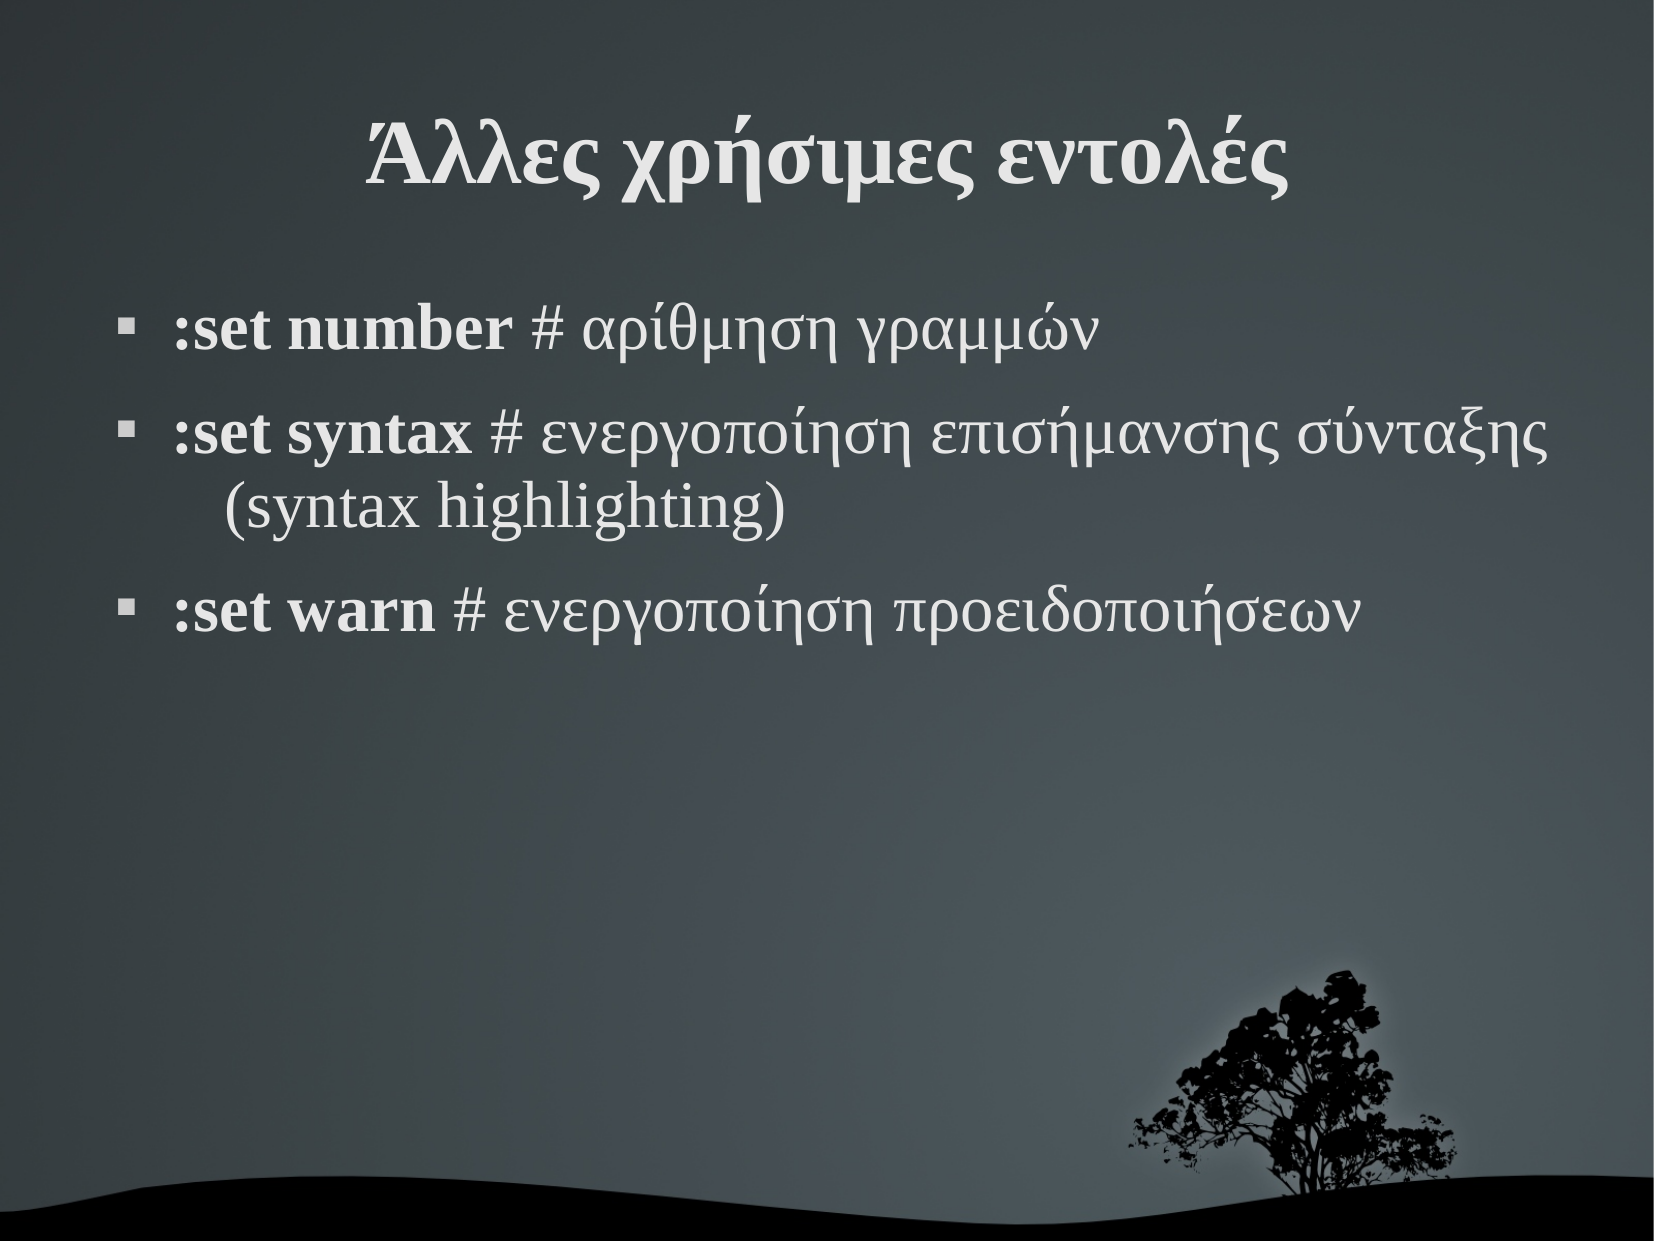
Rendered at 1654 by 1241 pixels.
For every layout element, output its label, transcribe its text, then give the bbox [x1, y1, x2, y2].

title Άλλες χρήσιμες εντολές [82, 49, 1571, 257]
picture [0, 0, 1654, 1241]
list :set number # αρίθμηση γραμμών :set syntax # ενεργοποίηση επισήμανσης σύνταξης (syntax highlighting) :set warn # ενεργοποίηση προειδοποιήσεων [82, 290, 1571, 1109]
